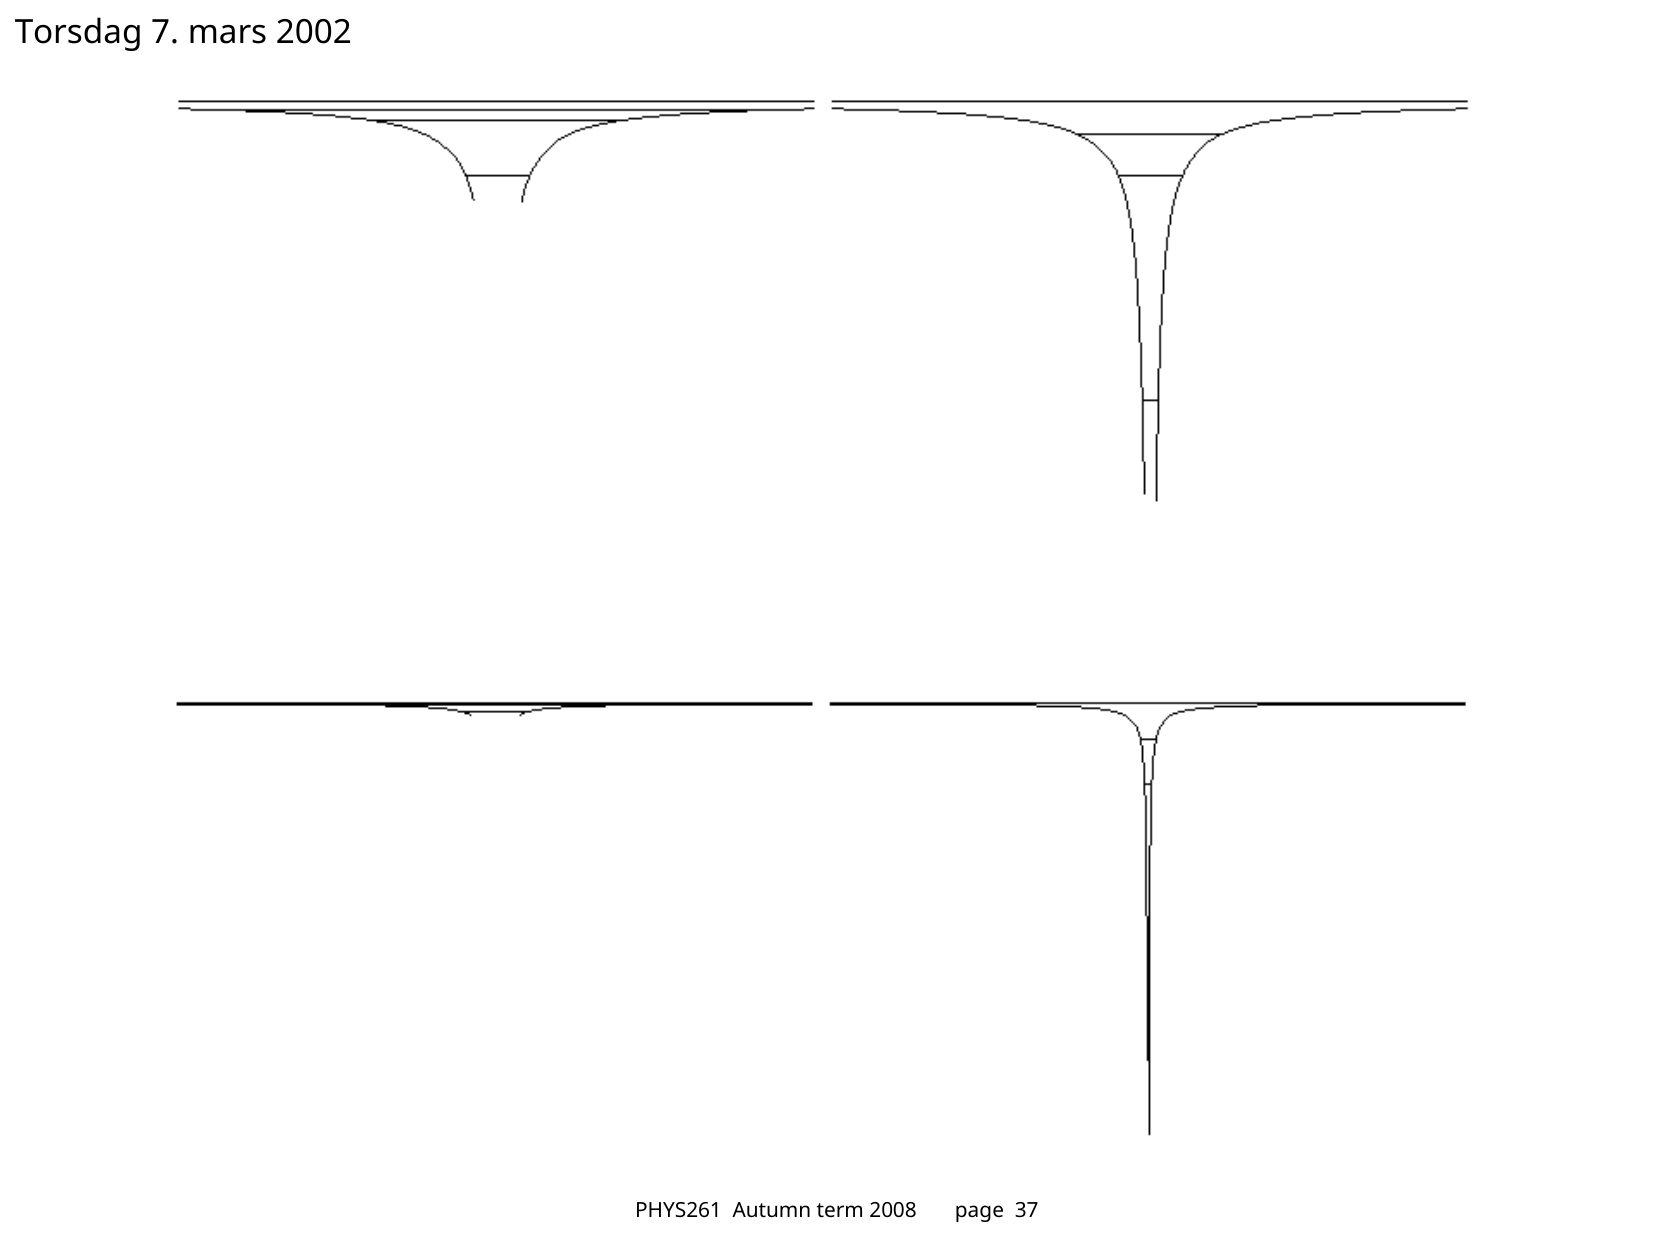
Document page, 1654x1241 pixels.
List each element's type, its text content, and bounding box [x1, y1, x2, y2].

picture [165, 675, 1497, 1163]
picture [165, 68, 1494, 583]
text_box Torsdag 7. mars 2002 [0, 0, 428, 61]
